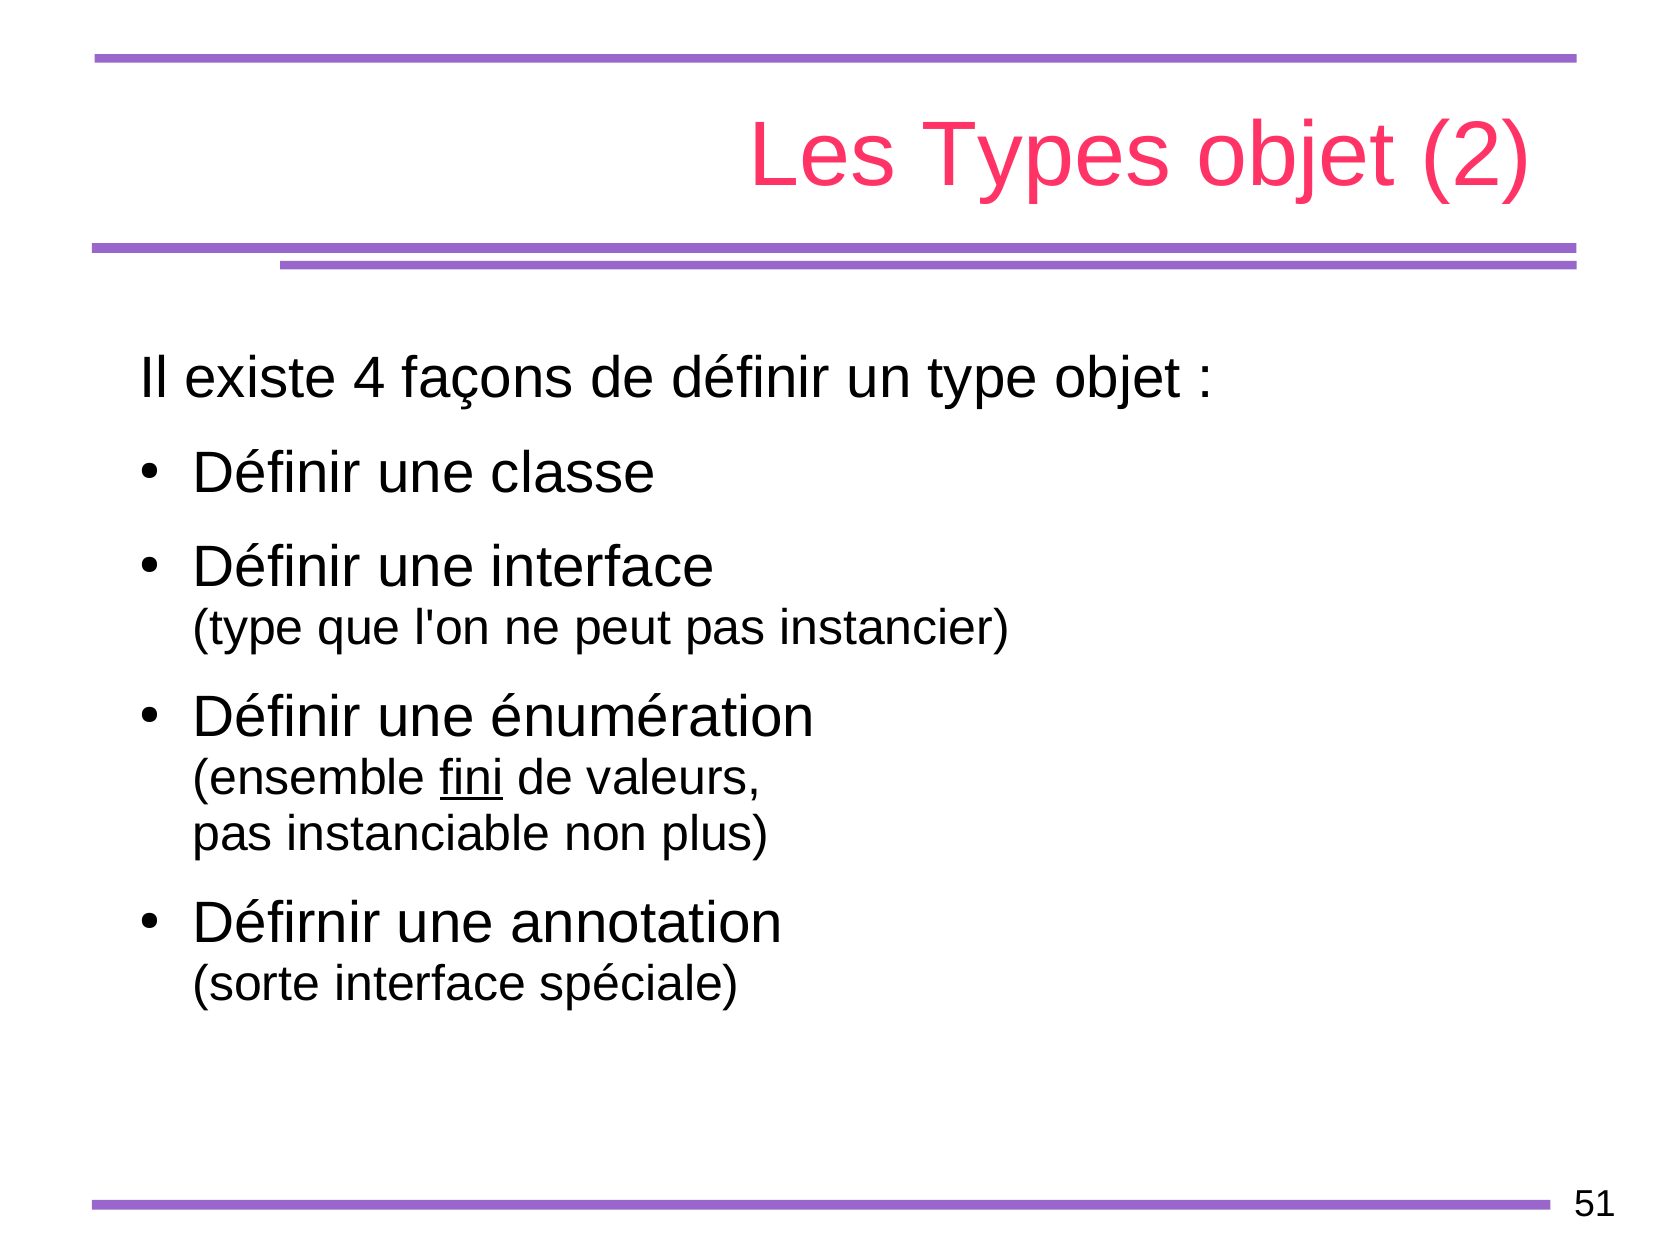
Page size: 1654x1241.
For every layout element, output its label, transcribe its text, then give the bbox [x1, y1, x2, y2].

list Il existe 4 façons de définir un type objet : Définir une classe Définir une interface (type que l'on ne peut pas instancier) Définir une énumération (ensemble fini de valeurs, pas instanciable non plus) Défirnir une annotation (sorte interface spéciale) [121, 344, 1534, 1136]
title Les Types objet (2) [121, 49, 1534, 257]
